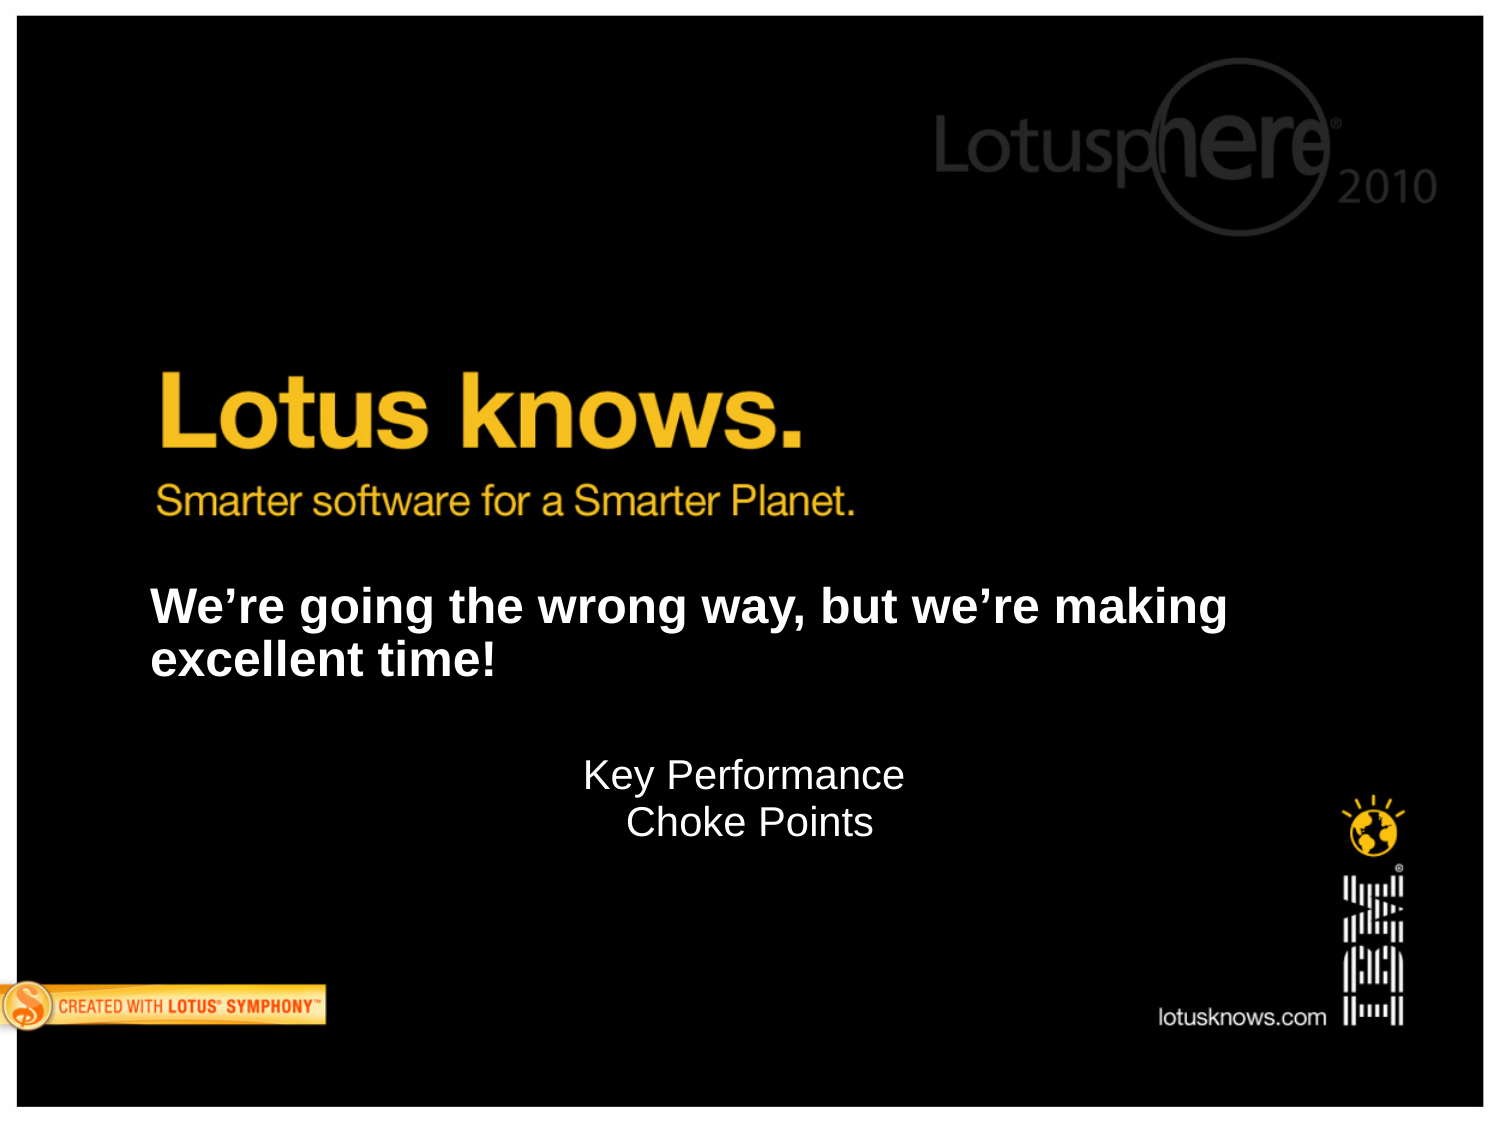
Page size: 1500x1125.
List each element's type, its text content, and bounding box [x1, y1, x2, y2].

picture [0, 0, 1499, 1125]
title We’re going the wrong way, but we’re making excellent time! [150, 549, 1338, 688]
text_box Key Performance Choke Points [225, 750, 1276, 976]
